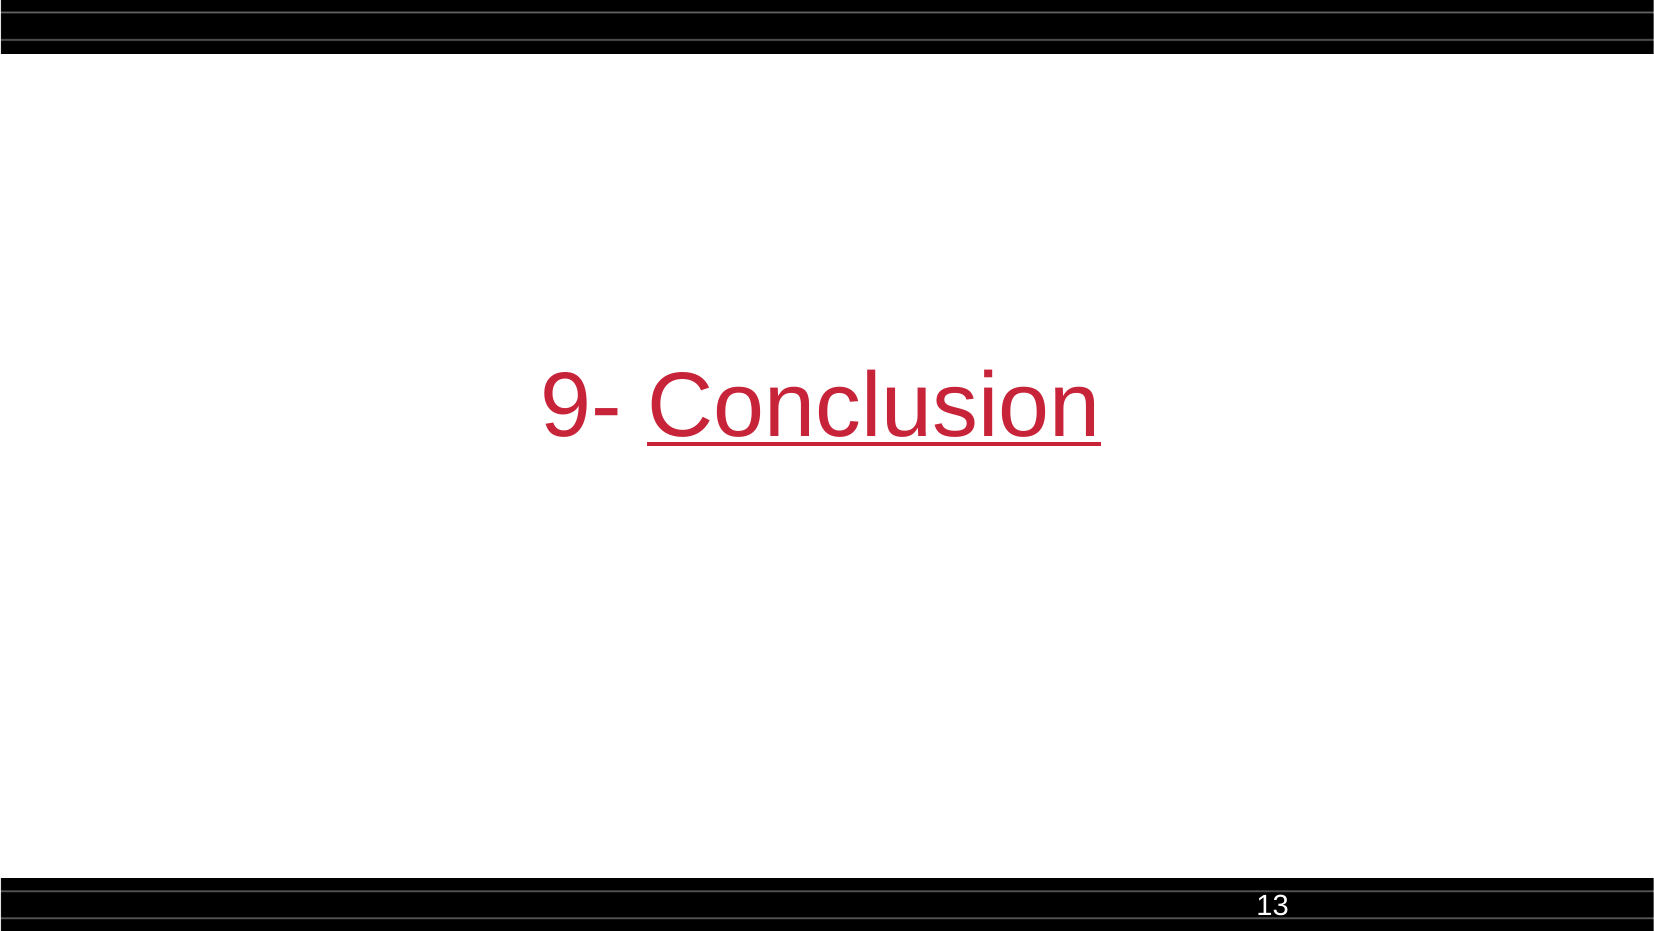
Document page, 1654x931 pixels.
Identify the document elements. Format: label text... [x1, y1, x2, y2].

picture [0, 878, 1654, 931]
picture [0, 0, 1654, 54]
title 9- Conclusion [0, 315, 1654, 485]
